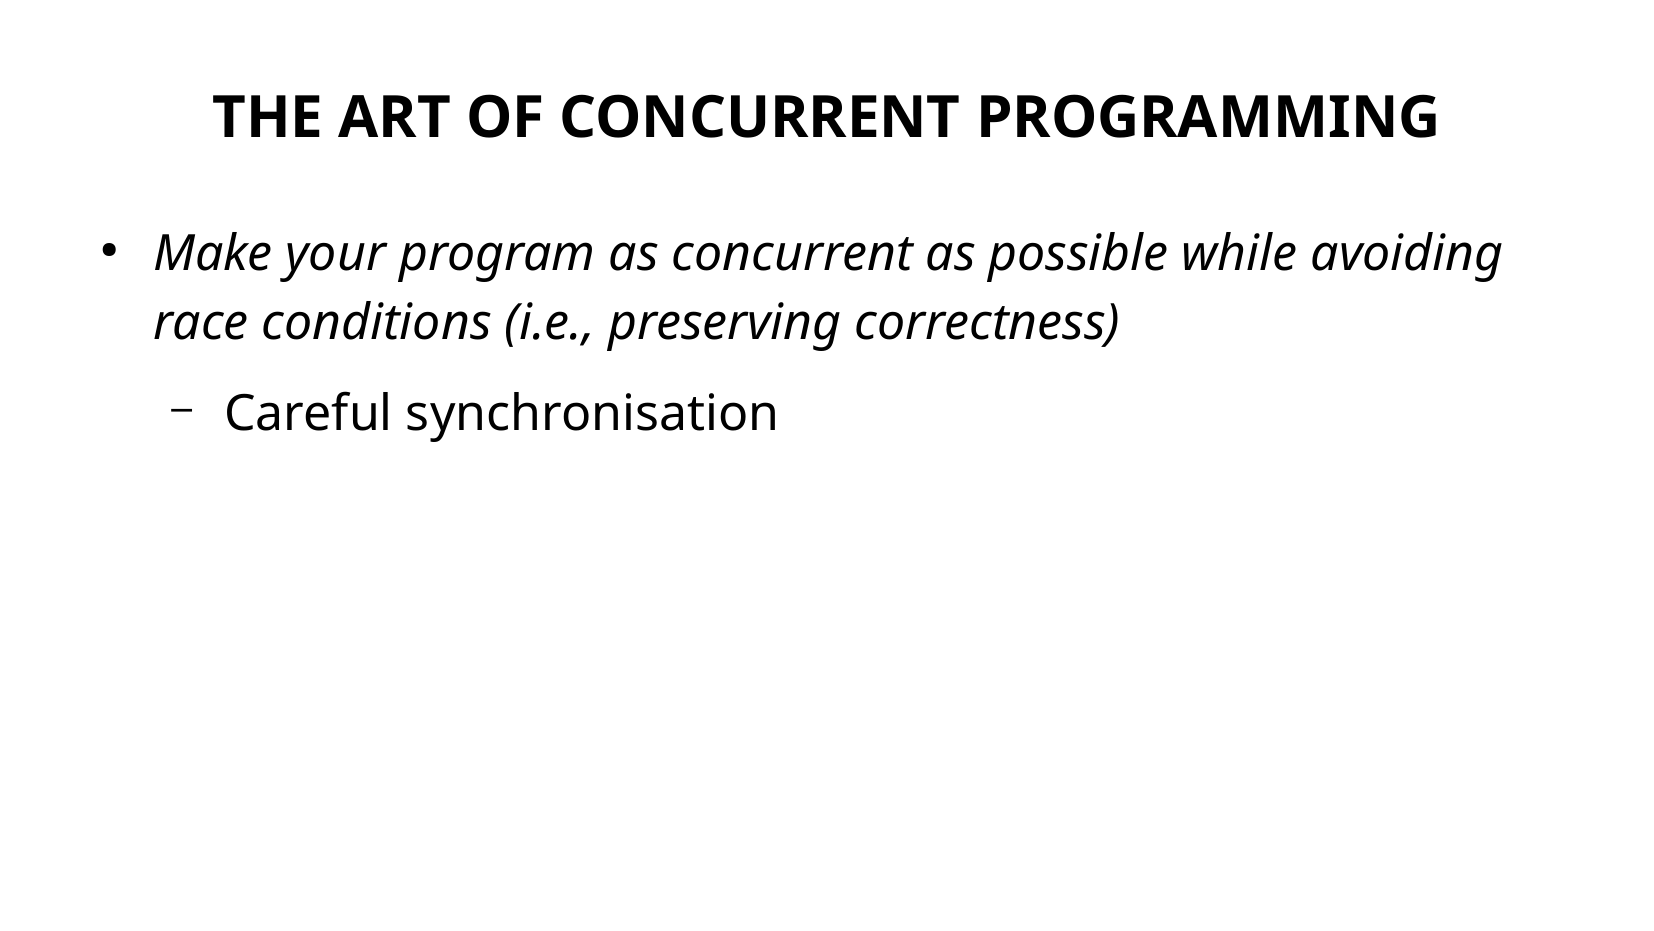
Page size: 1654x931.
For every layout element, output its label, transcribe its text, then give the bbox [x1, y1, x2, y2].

title THE ART OF CONCURRENT PROGRAMMING [82, 36, 1571, 193]
list Make your program as concurrent as possible while avoiding race conditions (i.e., preserving correctness) Careful synchronisation [82, 217, 1571, 757]
